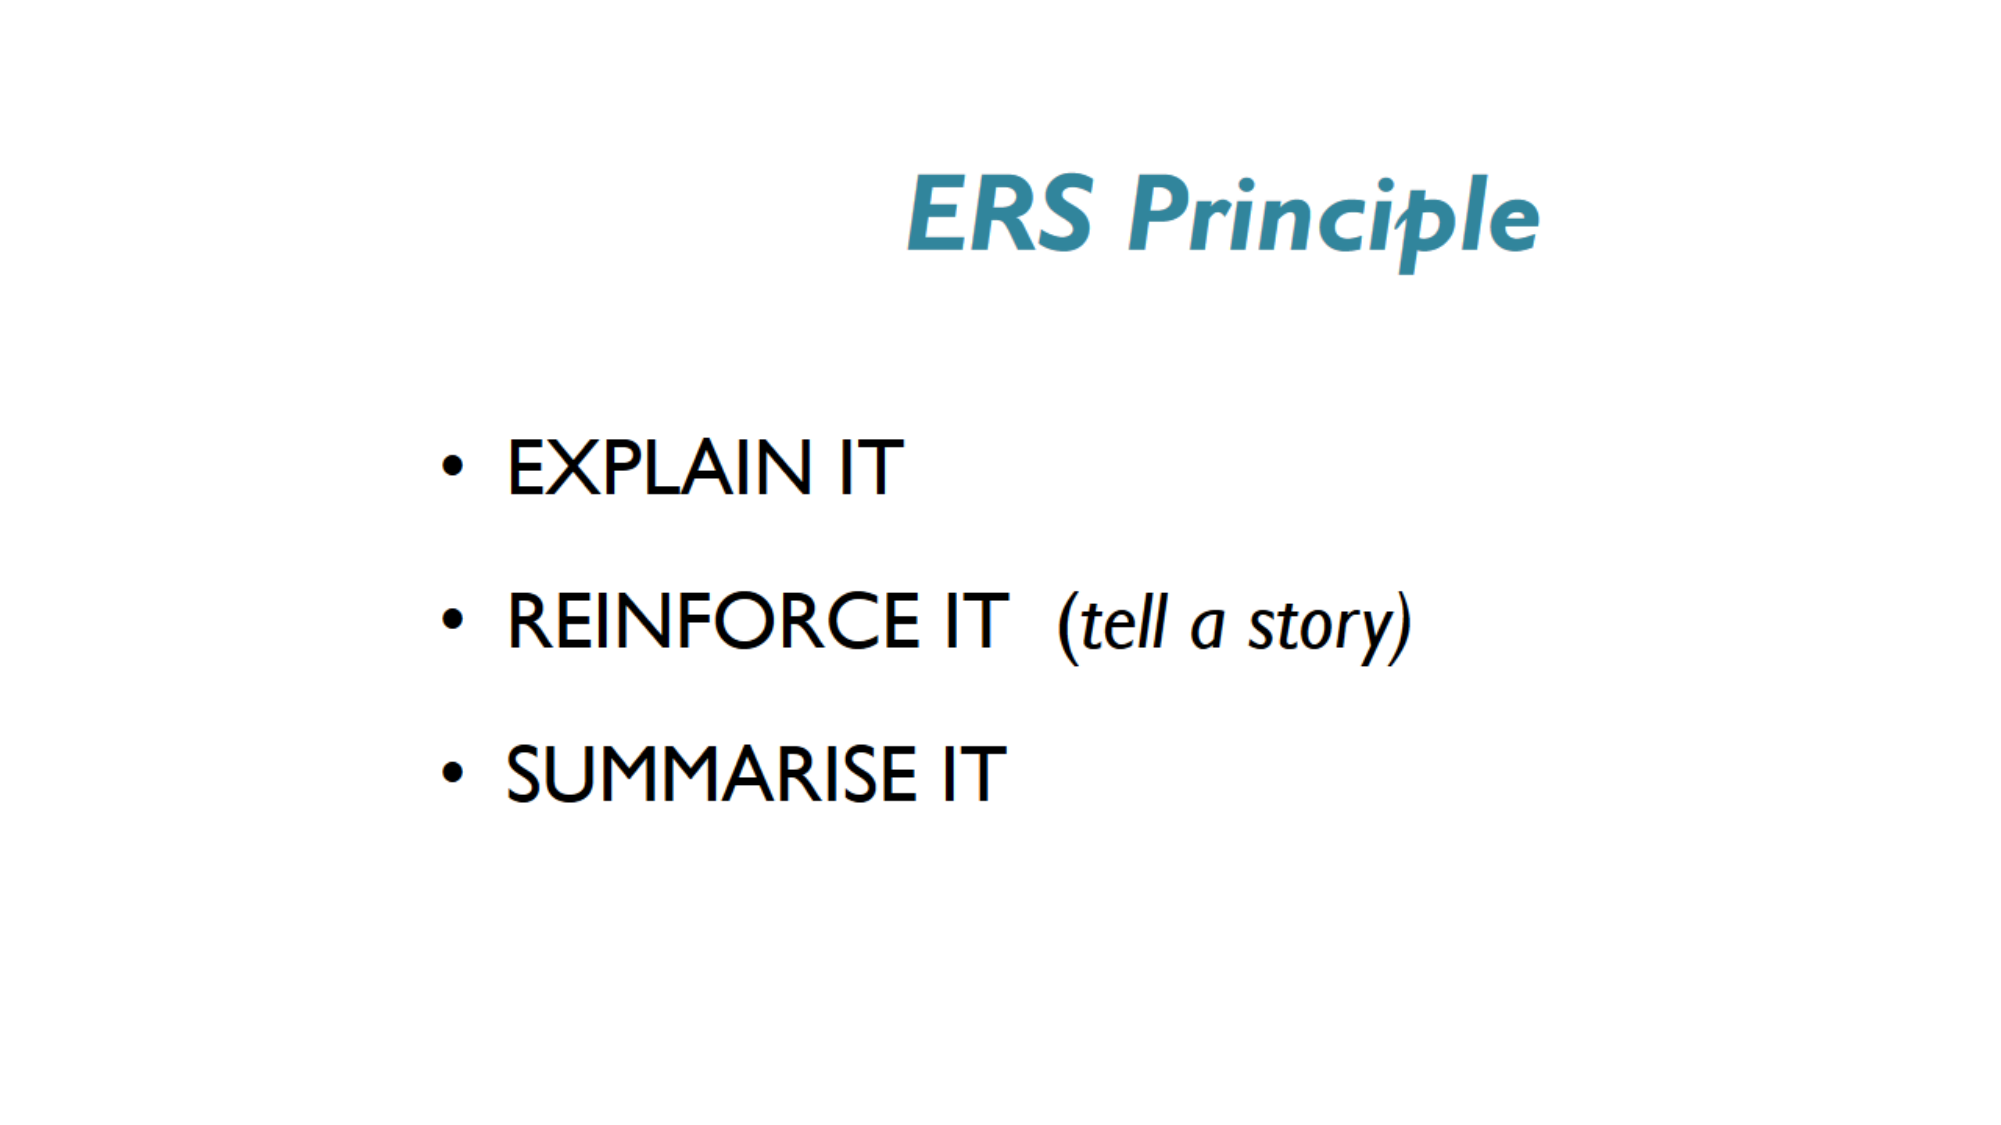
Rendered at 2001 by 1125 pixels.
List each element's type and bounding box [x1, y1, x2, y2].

picture [352, 161, 1648, 964]
